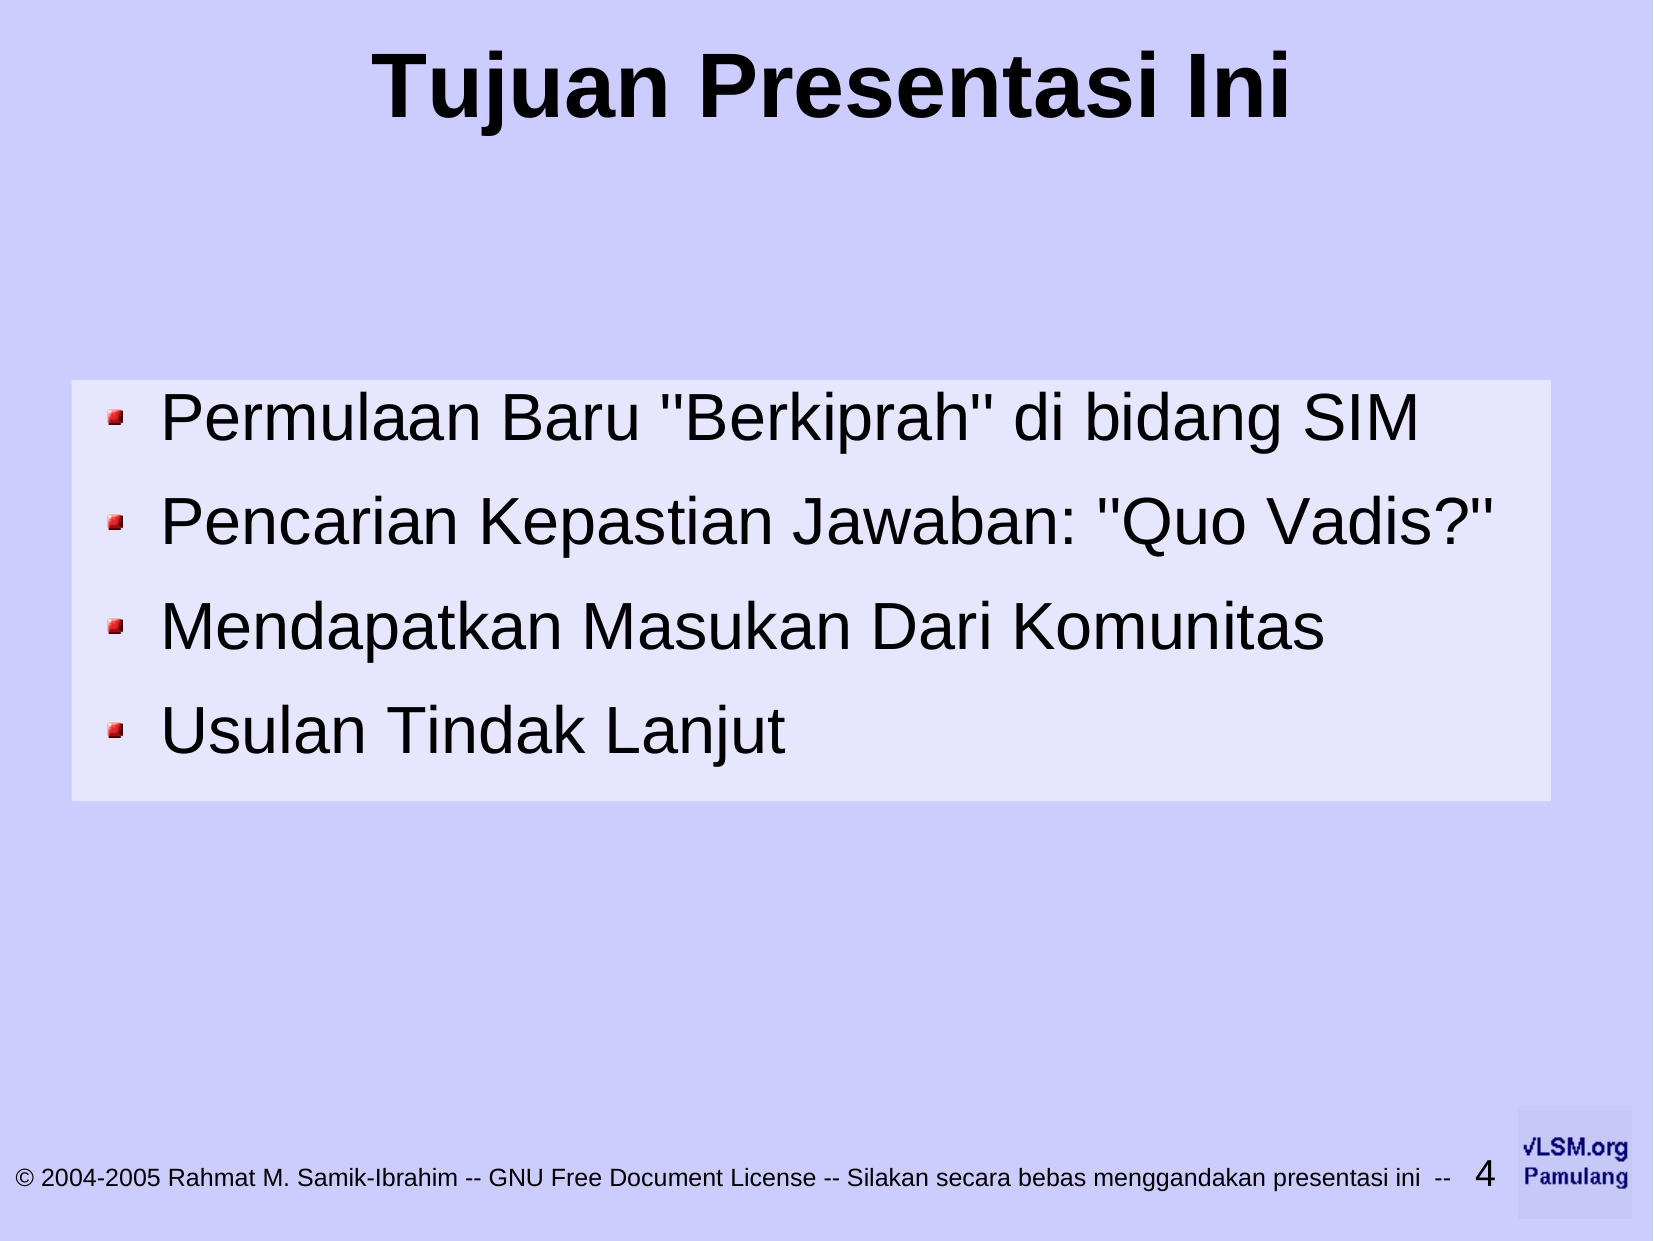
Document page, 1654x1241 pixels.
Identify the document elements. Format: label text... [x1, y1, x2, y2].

picture [1518, 1106, 1632, 1219]
list Permulaan Baru ''Berkiprah'' di bidang SIM Pencarian Kepastian Jawaban: ''Quo Vadis?'' Mendapatkan Masukan Dari Komunitas Usulan Tindak Lanjut [71, 380, 1551, 802]
title Tujuan Presentasi Ini [40, 31, 1625, 142]
